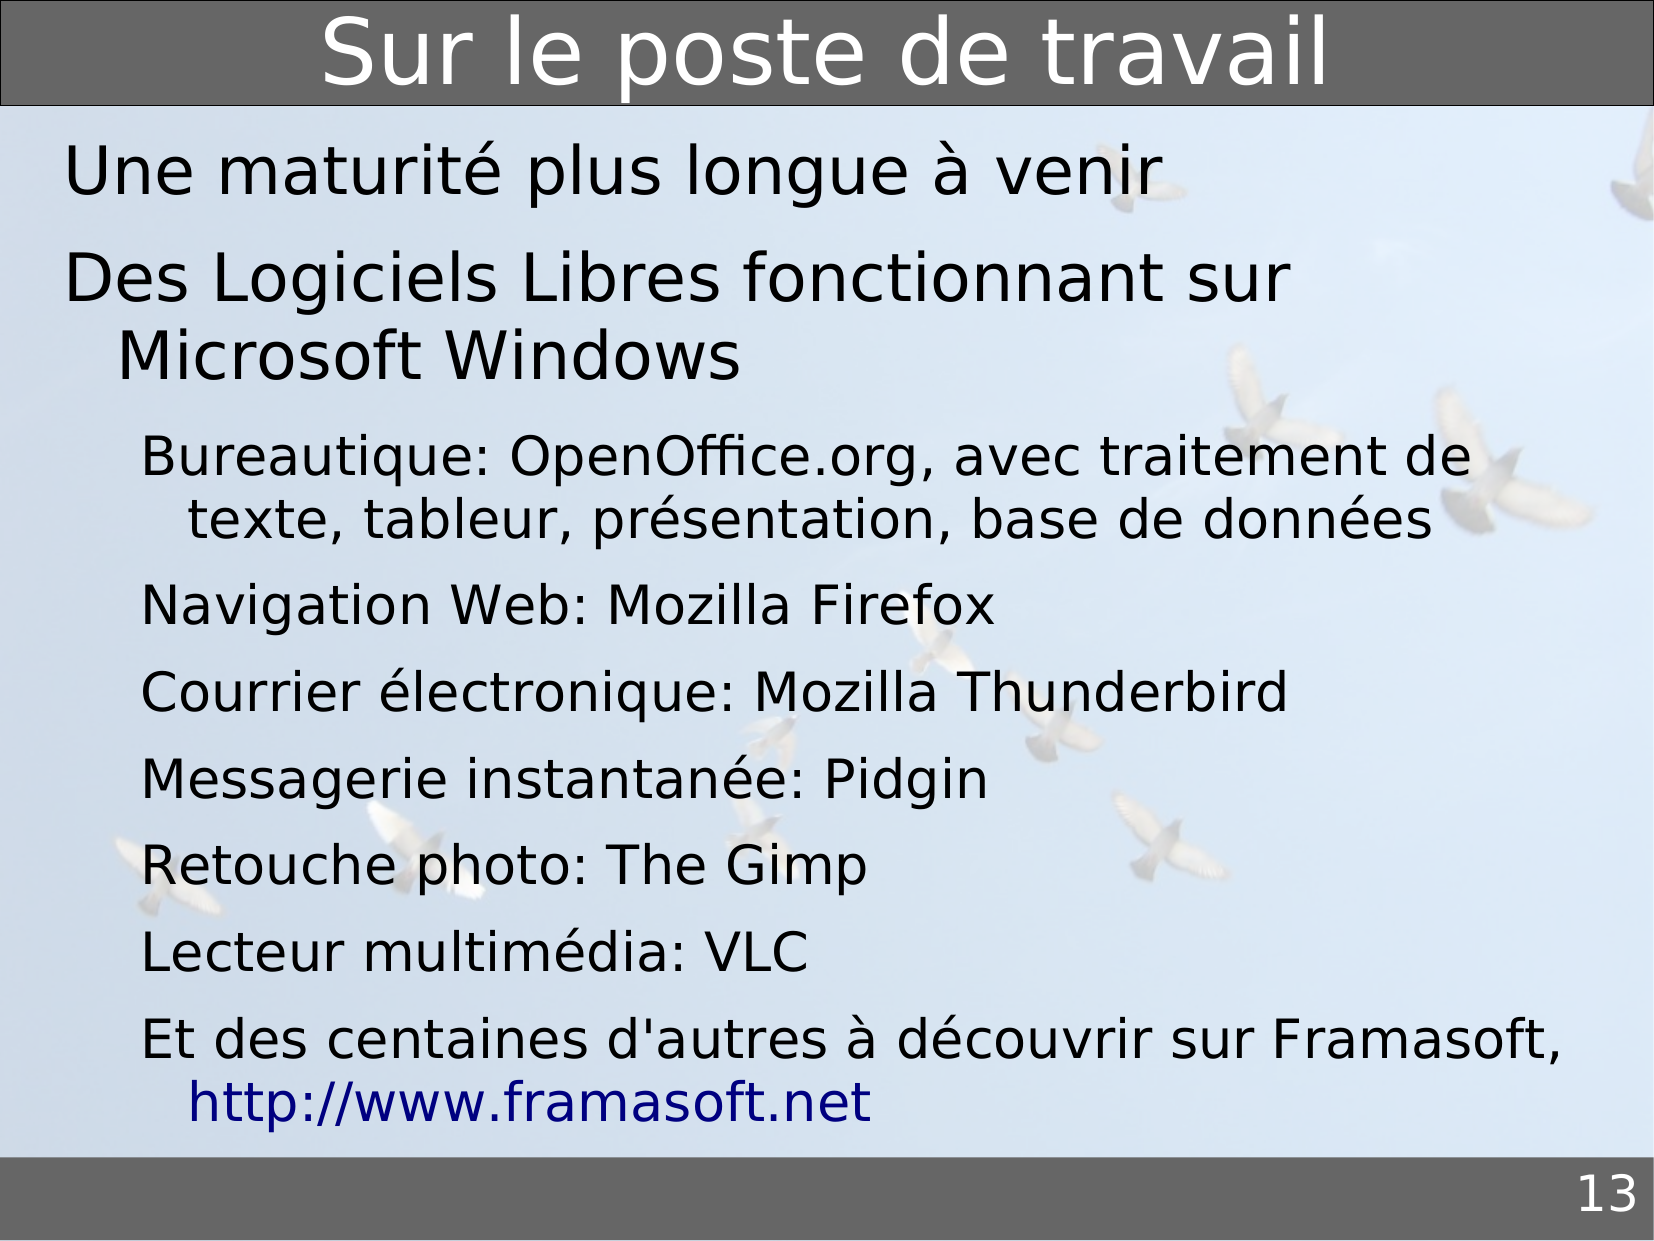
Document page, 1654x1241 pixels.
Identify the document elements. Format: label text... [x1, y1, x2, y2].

title Sur le poste de travail [0, 0, 1654, 107]
list Une maturité plus longue à venir Des Logiciels Libres fonctionnant sur Microsoft Windows Bureautique: OpenOffice.org, avec traitement de texte, tableur, présentation, base de données Navigation Web: Mozilla Firefox Courrier électronique: Mozilla Thunderbird Messagerie instantanée: Pidgin Retouche photo: The Gimp Lecteur multimédia: VLC Et des centaines d'autres à découvrir sur Framasoft, http://www.framasoft.net [45, 132, 1610, 1134]
